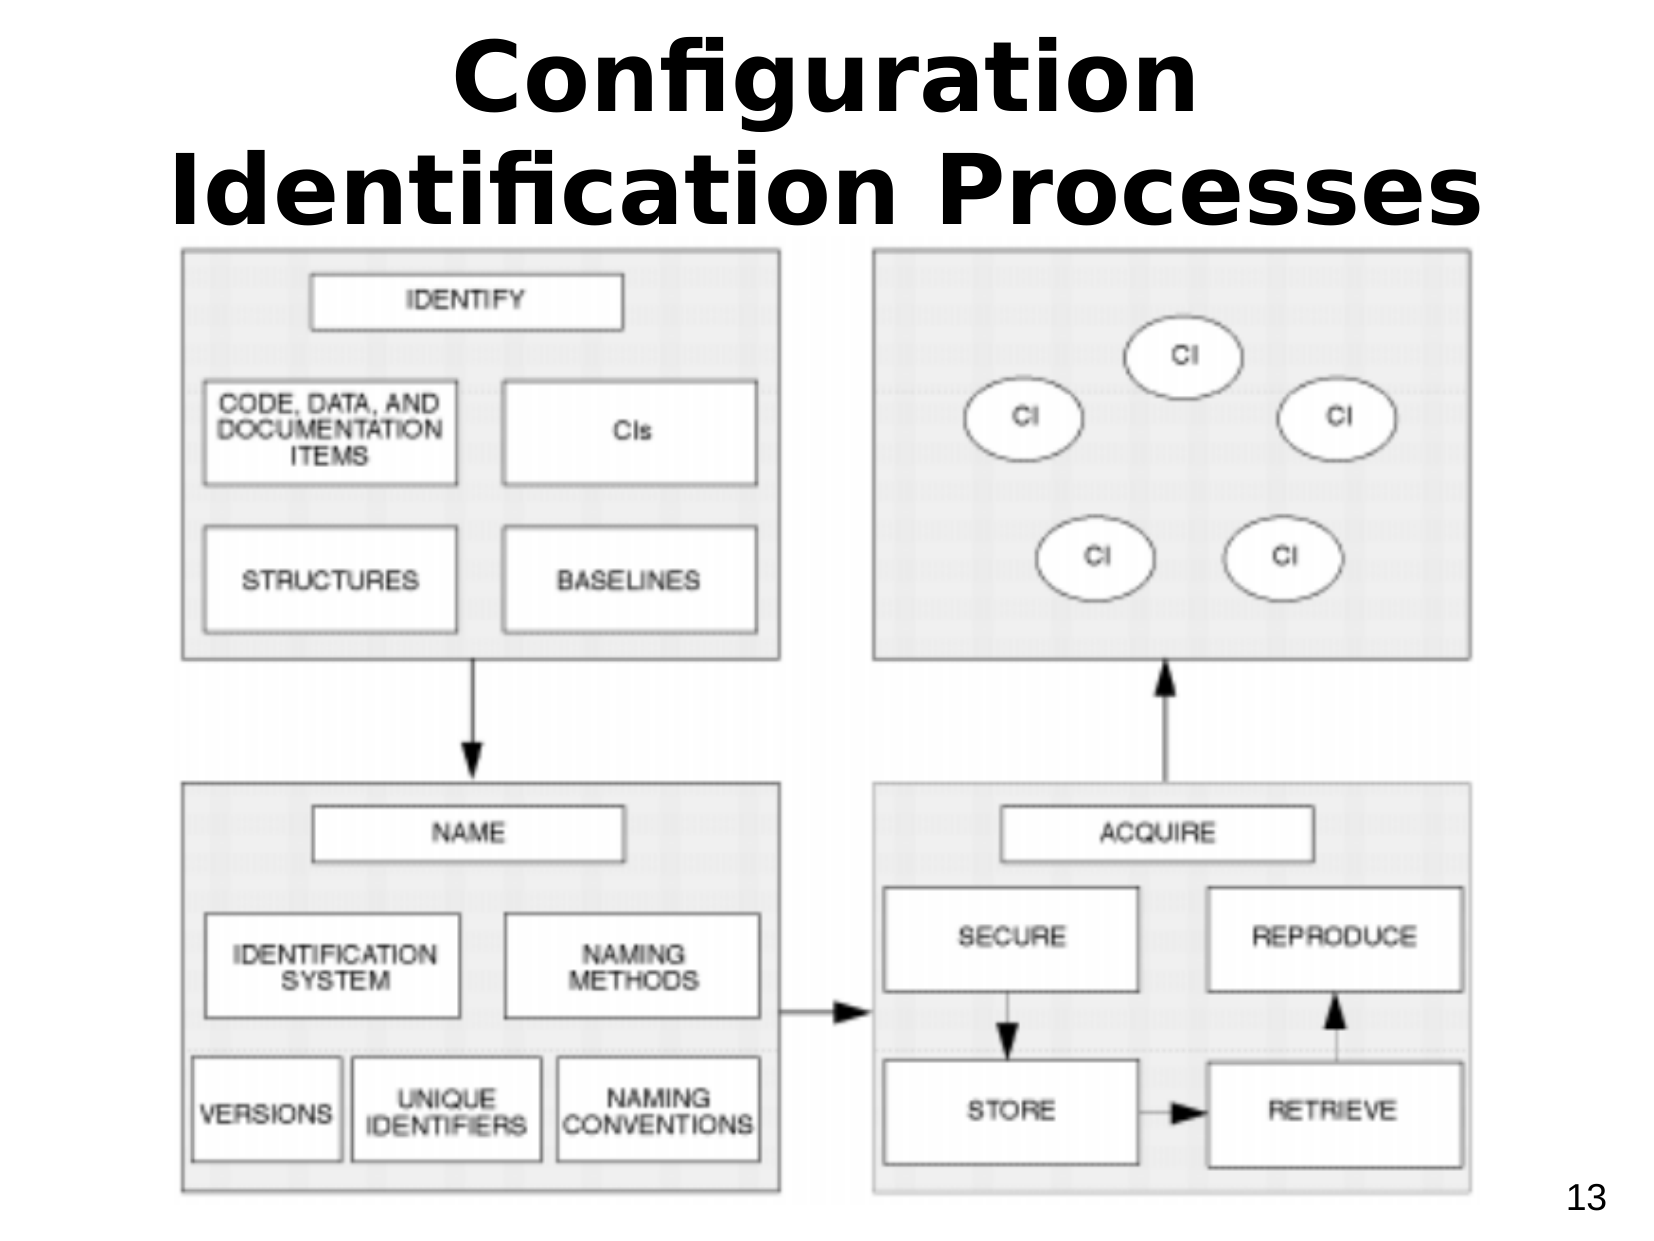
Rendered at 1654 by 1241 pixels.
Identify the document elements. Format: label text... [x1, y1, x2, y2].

title Configuration Identification Processes [82, 20, 1571, 248]
picture [174, 236, 1480, 1205]
